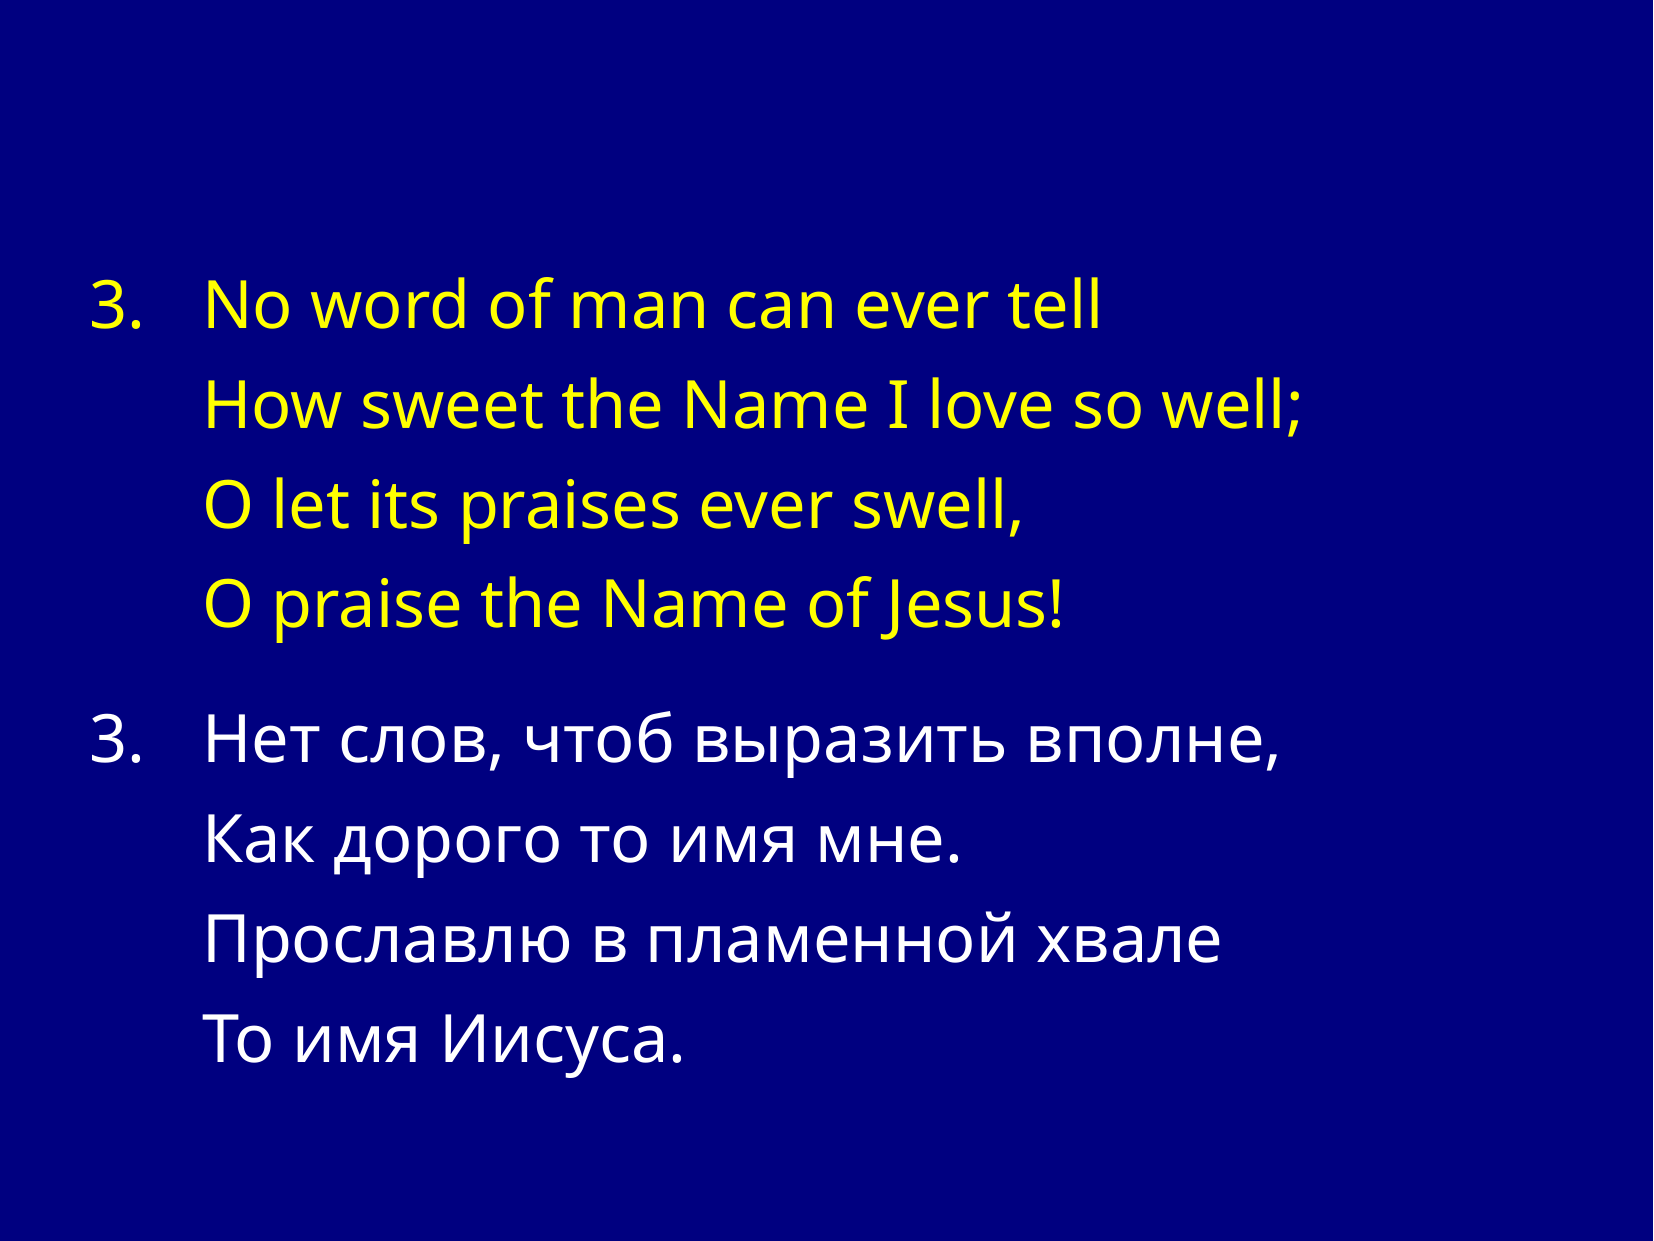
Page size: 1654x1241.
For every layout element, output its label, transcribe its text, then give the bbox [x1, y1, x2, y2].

text_box 3. Нет слов, чтоб выразить вполне, Как дорого то имя мне. Прославлю в пламенной хвале То имя Иисуса. [75, 675, 1576, 1163]
text_box 3. No word of man can ever tell How sweet the Name I love so well; O let its praises ever swell, O praise the Name of Jesus! [75, 150, 1576, 638]
